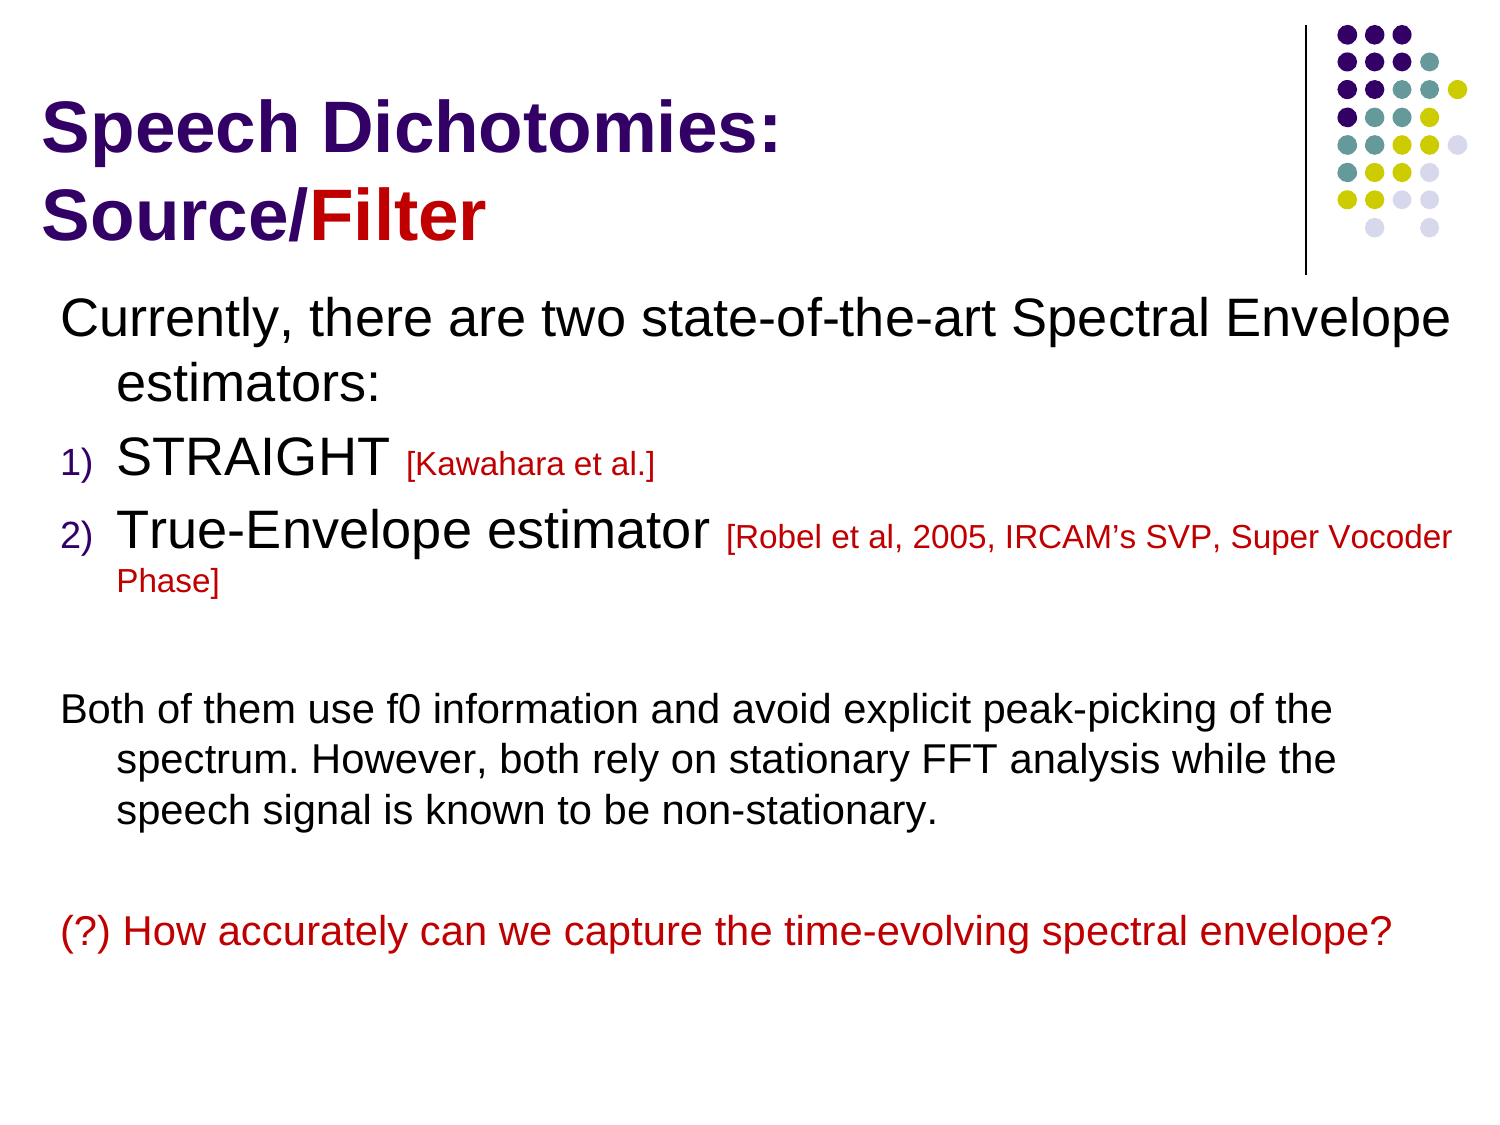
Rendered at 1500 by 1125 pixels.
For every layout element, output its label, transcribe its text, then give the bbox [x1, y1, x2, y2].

text_box Speech Dichotomies: Source/Filter [27, 50, 1265, 263]
list Currently, there are two state-of-the-art Spectral Envelope estimators: STRAIGHT [Kawahara et al.] True-Envelope estimator [Robel et al, 2005, IRCAM’s SVP, Super Vocoder Phase] Both of them use f0 information and avoid explicit peak-picking of the spectrum. However, both rely on stationary FFT analysis while the speech signal is known to be non-stationary. (?) How accurately can we capture the time-evolving spectral envelope? [45, 275, 1471, 1098]
